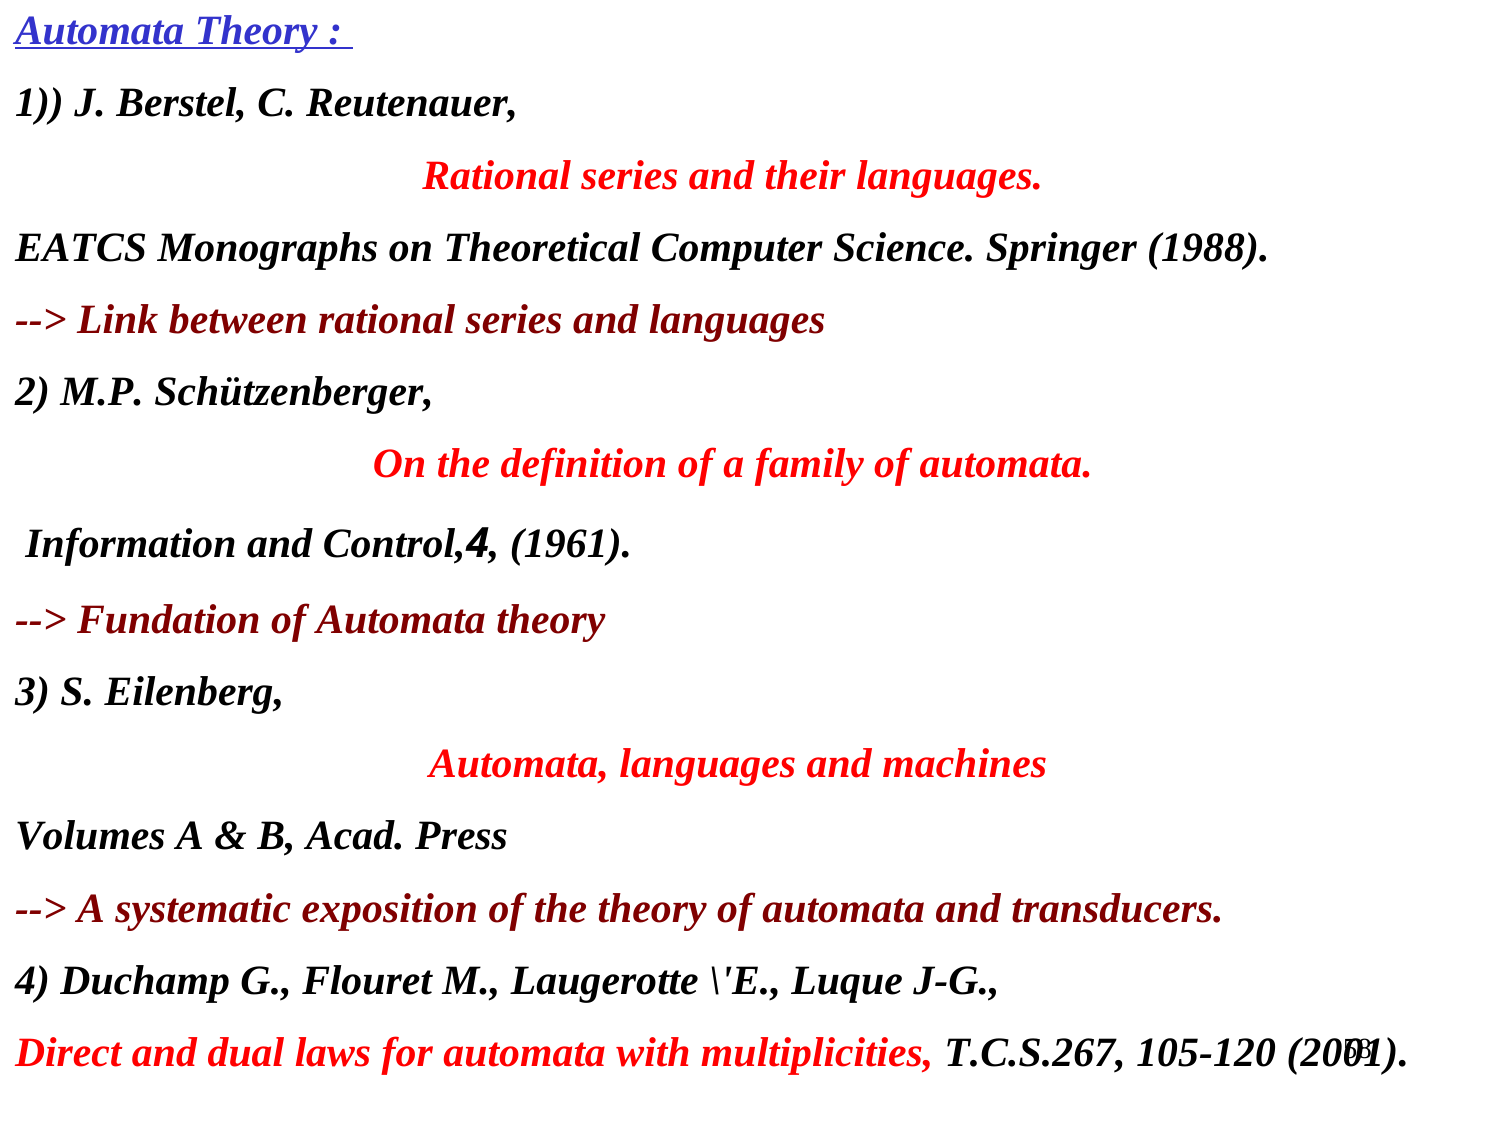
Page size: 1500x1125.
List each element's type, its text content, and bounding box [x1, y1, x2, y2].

text_box Automata Theory : 1)) J. Berstel, C. Reutenauer, Rational series and their languages. EATCS Monographs on Theoretical Computer Science. Springer (1988). --> Link between rational series and languages 2) M.P. Schützenberger, On the definition of a family of automata. Information and Control,4, (1961). --> Fundation of Automata theory 3) S. Eilenberg, Automata, languages and machines Volumes A & B, Acad. Press --> A systematic exposition of the theory of automata and transducers. 4) Duchamp G., Flouret M., Laugerotte \'E., Luque J-G., Direct and dual laws for automata with multiplicities, T.C.S.267, 105-120 (2001). [0, 0, 1477, 1125]
